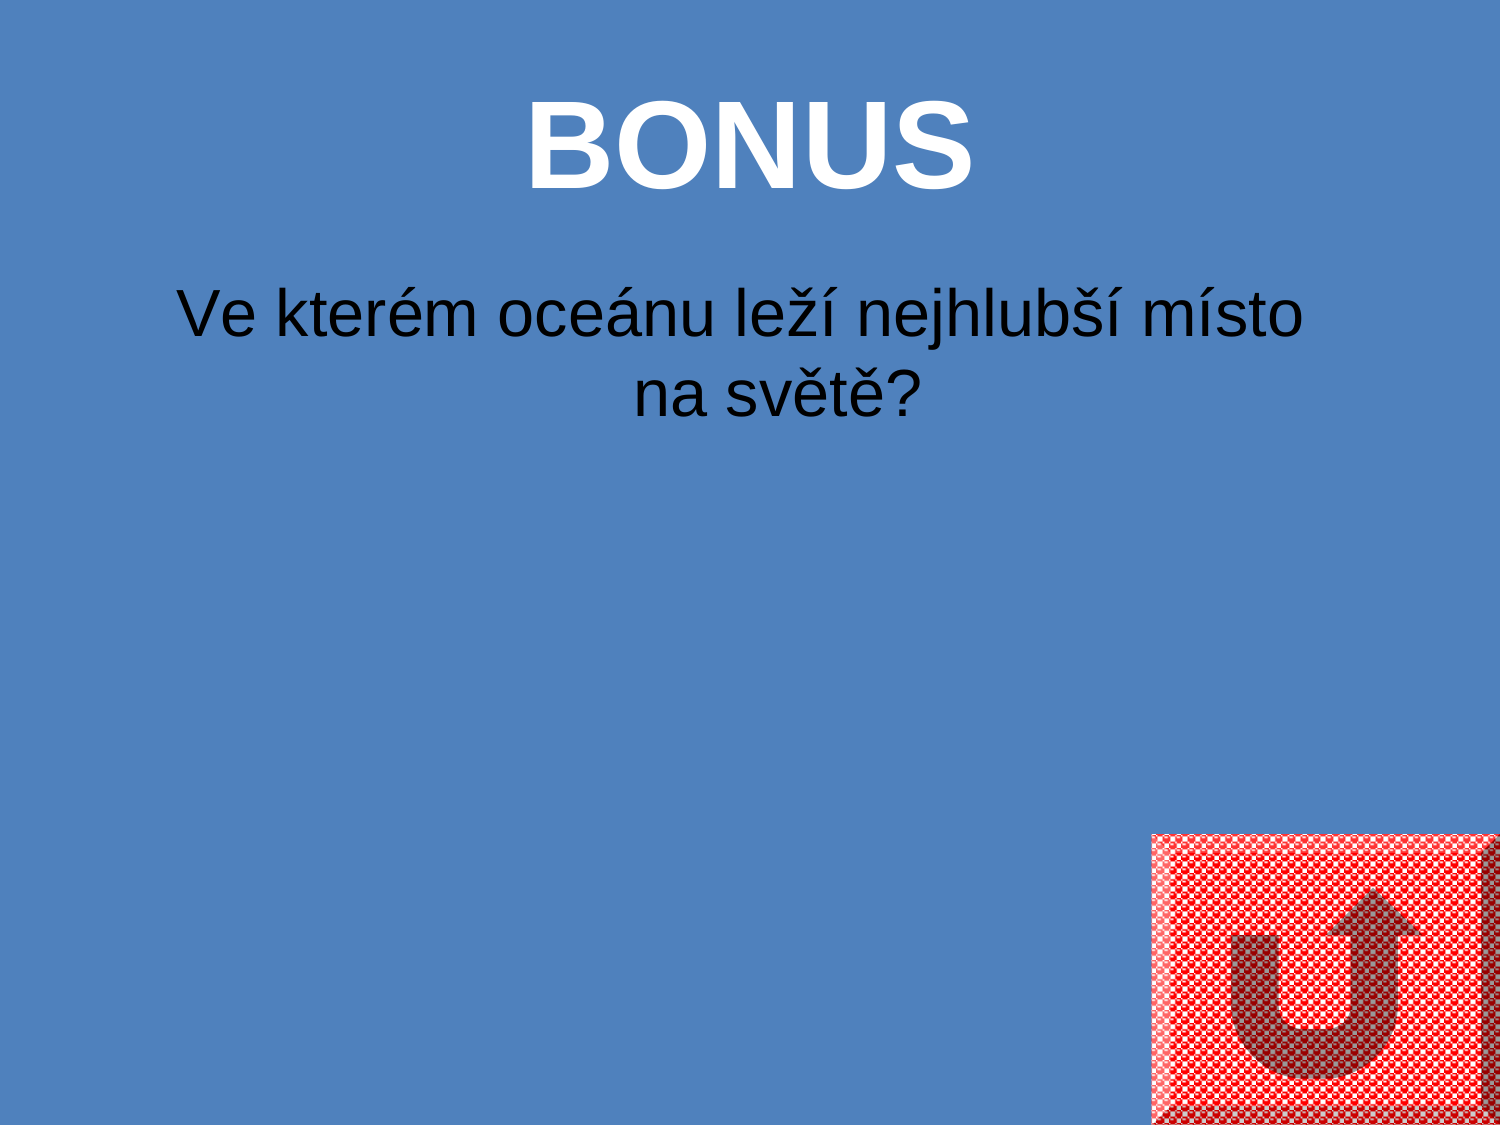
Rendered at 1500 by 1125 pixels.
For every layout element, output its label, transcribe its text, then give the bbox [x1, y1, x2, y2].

text_box [1153, 834, 1500, 1125]
list Ve kterém oceánu leží nejhlubší místo na světě? [75, 262, 1426, 1006]
title BONUS [75, 45, 1426, 233]
